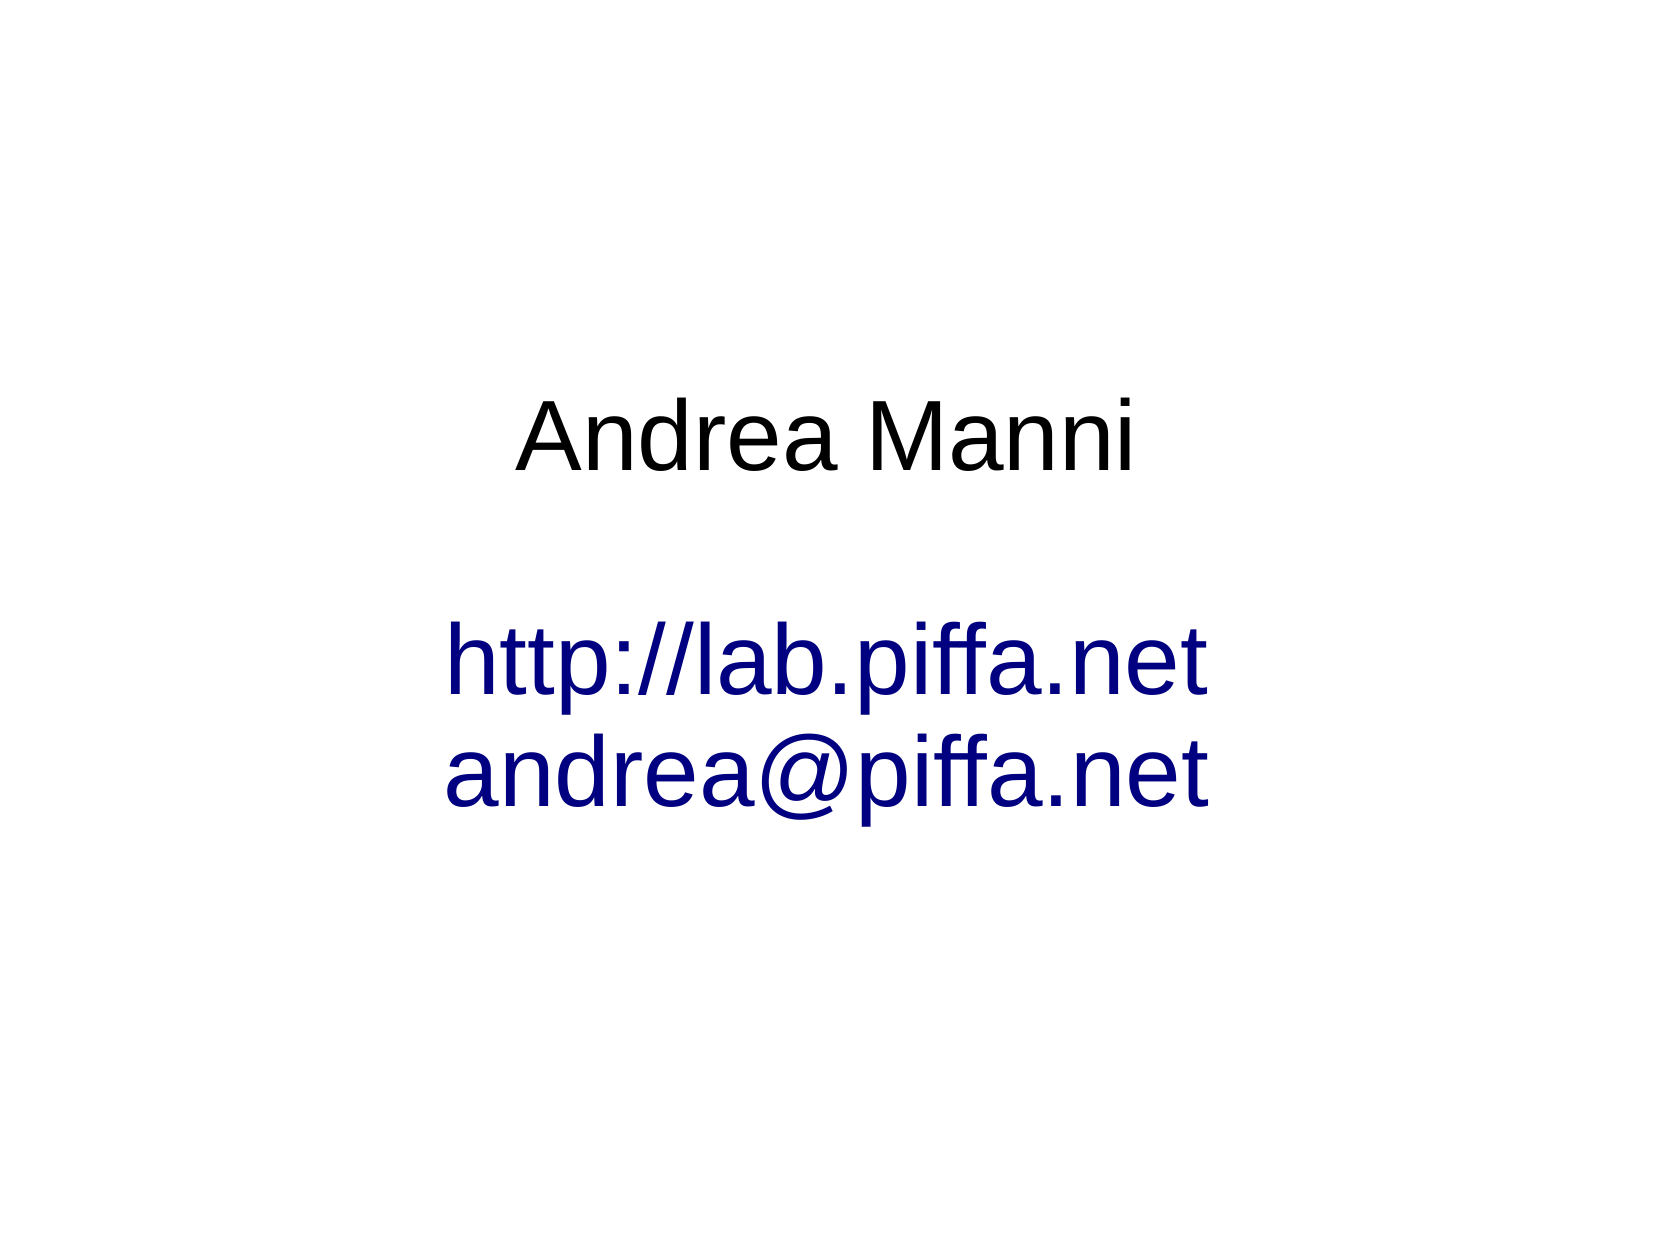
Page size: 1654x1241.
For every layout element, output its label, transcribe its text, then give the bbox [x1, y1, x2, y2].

subtitle Andrea Manni http://lab.piffa.net andrea@piffa.net [82, 49, 1571, 1010]
